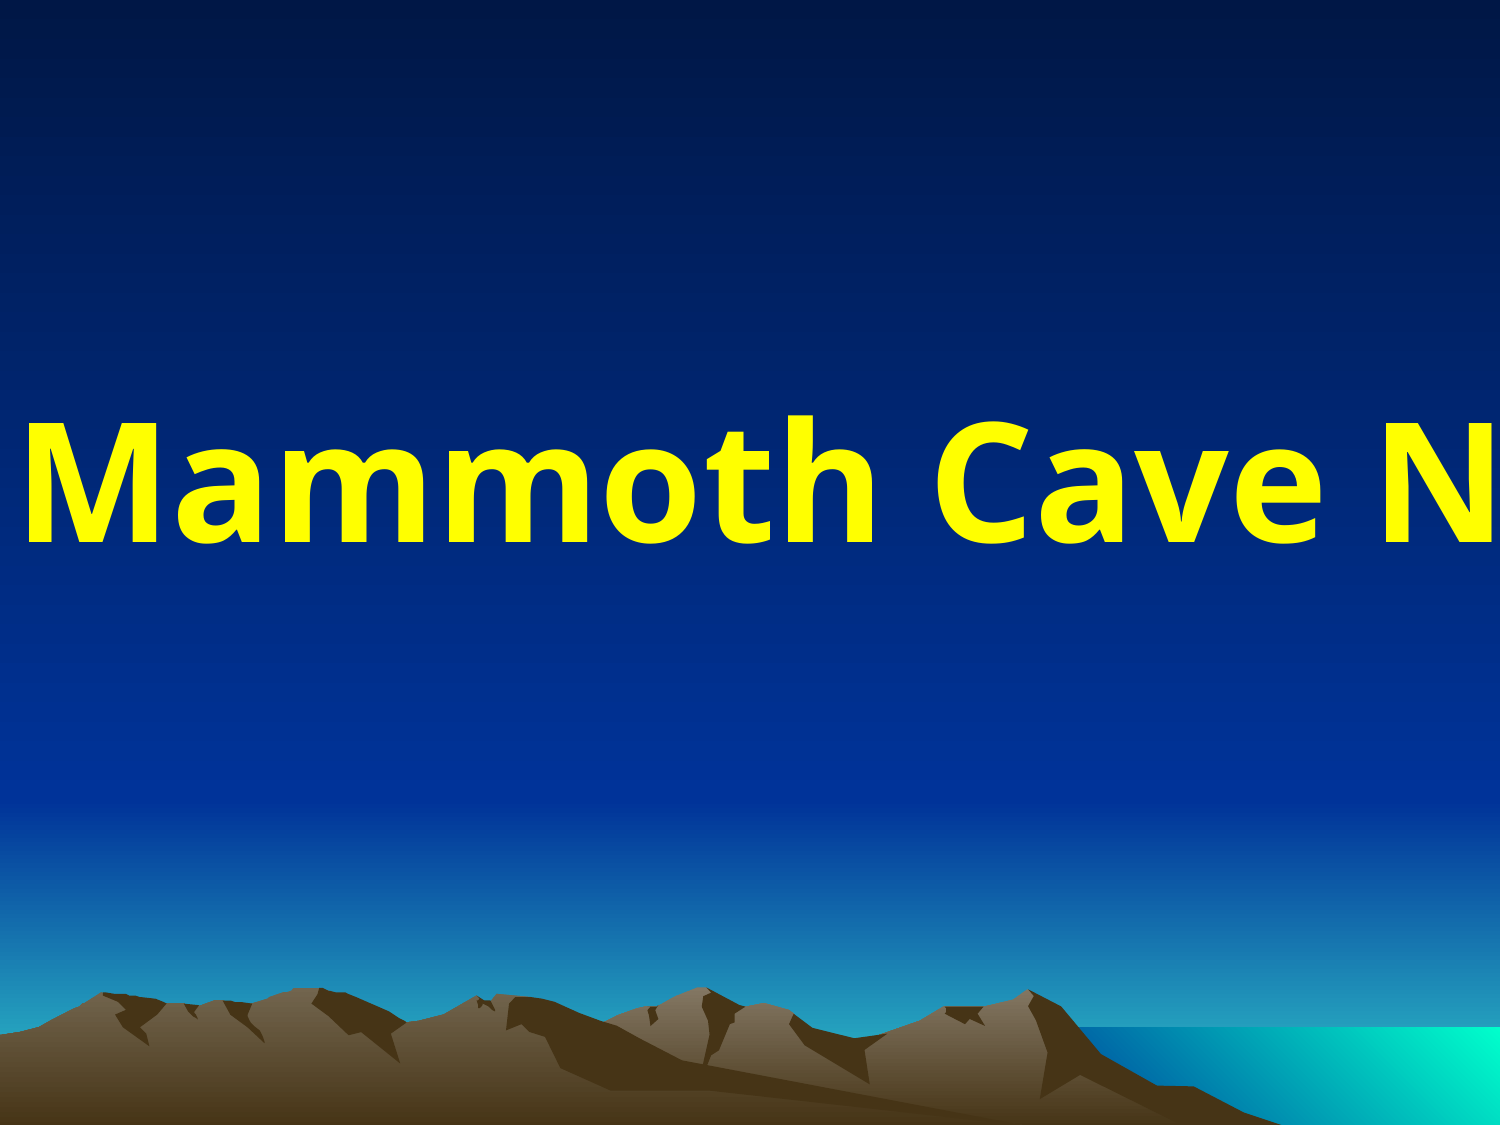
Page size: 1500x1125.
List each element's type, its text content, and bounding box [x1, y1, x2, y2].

text_box Mammoth Cave NP [0, 368, 1500, 758]
